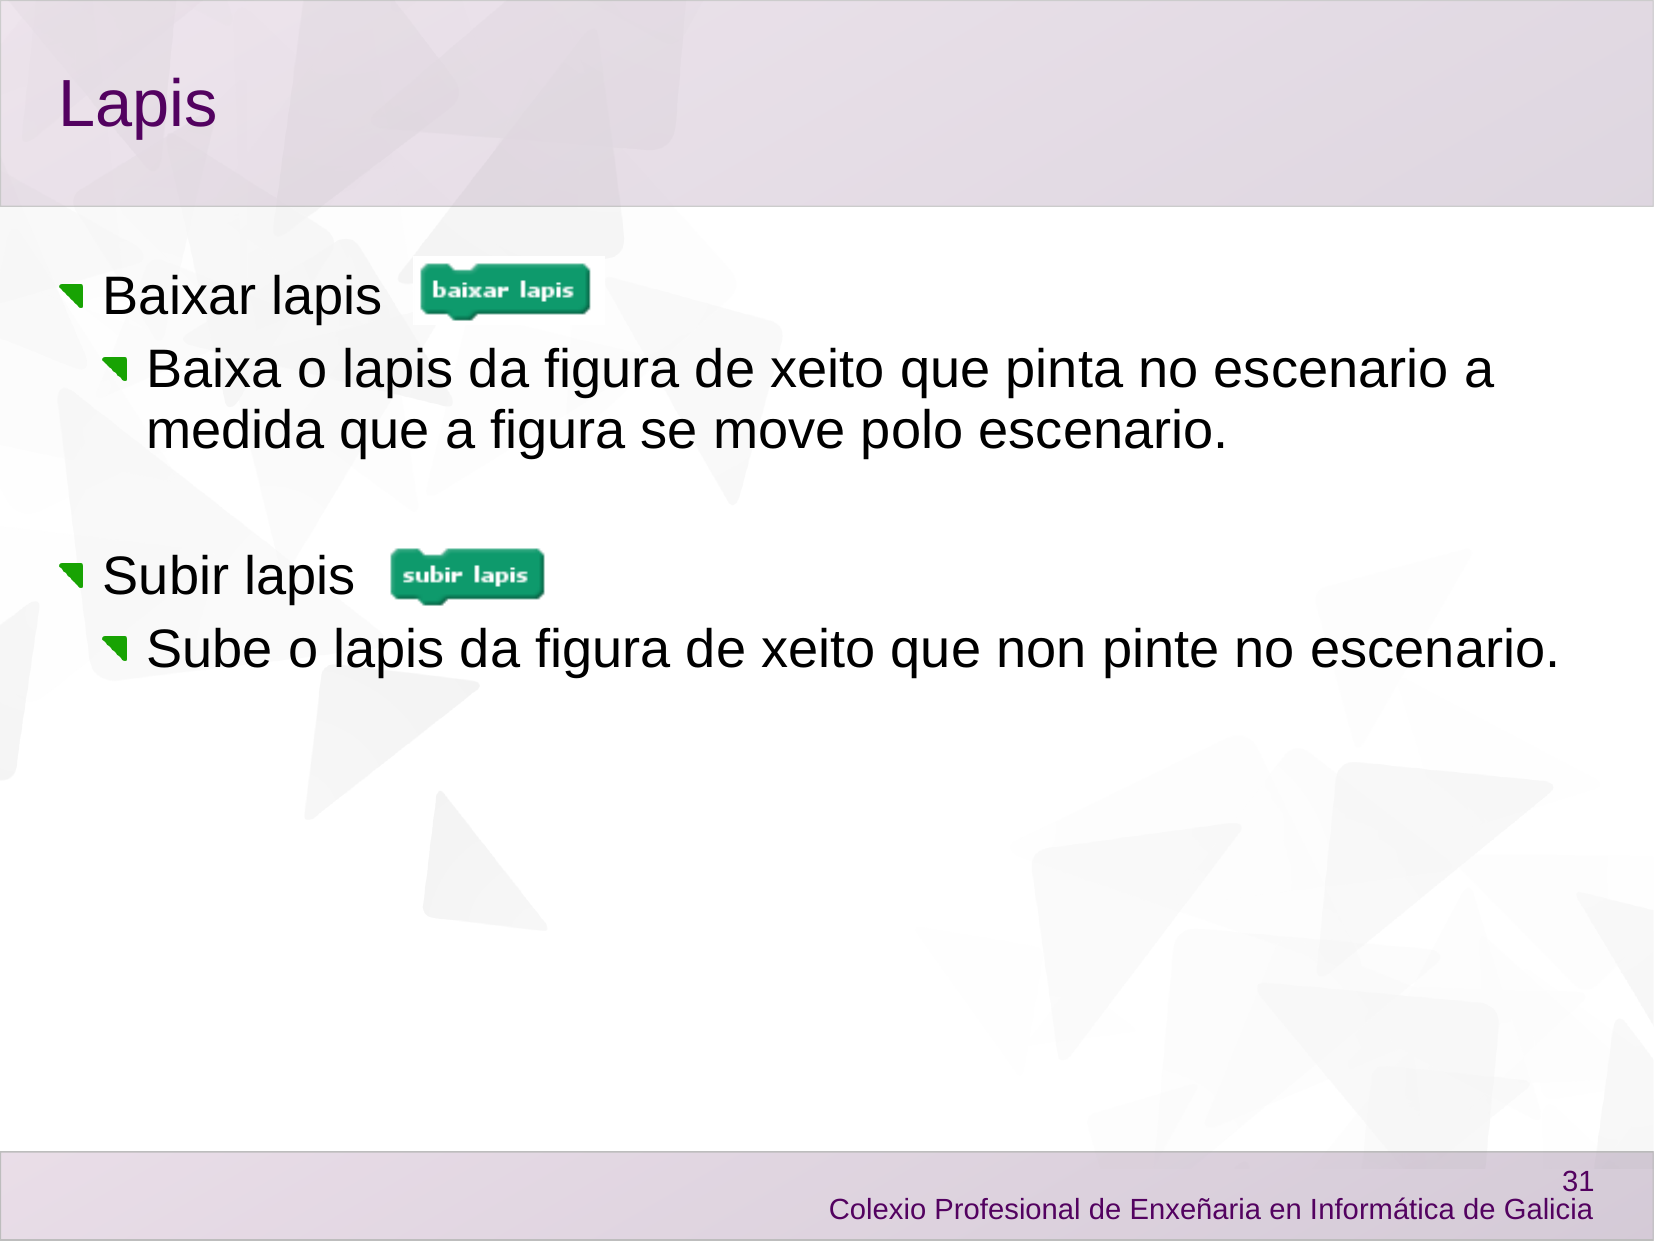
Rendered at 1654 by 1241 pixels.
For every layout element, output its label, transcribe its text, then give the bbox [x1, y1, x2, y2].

picture [915, 548, 1654, 1169]
picture [0, 0, 783, 931]
list Baixar lapis Baixa o lapis da figura de xeito que pinta no escenario a medida que a figura se move polo escenario. Subir lapis Sube o lapis da figura de xeito que non pinte no escenario. [59, 265, 1595, 986]
picture [383, 543, 553, 610]
title Lapis [59, 29, 1595, 178]
